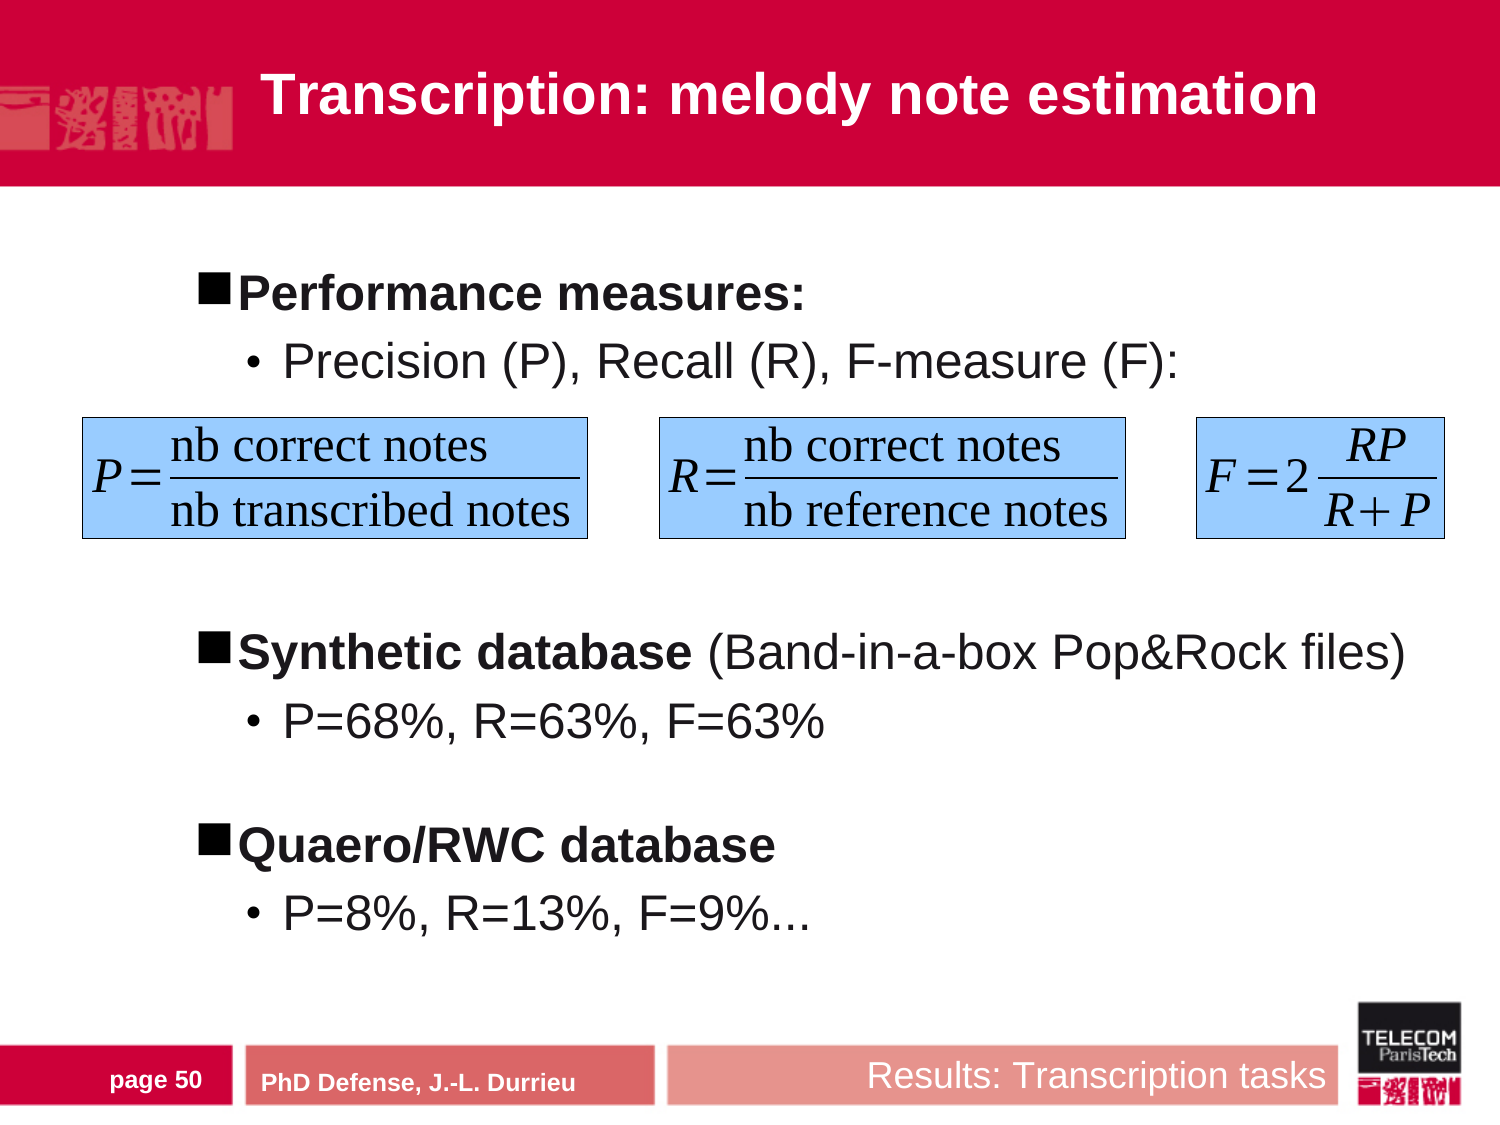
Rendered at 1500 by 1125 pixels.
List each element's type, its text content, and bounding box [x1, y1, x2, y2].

title Transcription: melody note estimation [245, 16, 1459, 173]
chart [82, 417, 588, 539]
picture [0, 0, 1500, 1125]
list Performance measures: Precision (P), Recall (R), F-measure (F): Synthetic database (Band-in-a-box Pop&Rock files) P=68%, R=63%, F=63% Quaero/RWC database P=8%, R=13%, F=9%... [200, 265, 1459, 994]
chart [1196, 417, 1445, 539]
chart [659, 417, 1126, 539]
text_box Results: Transcription tasks [712, 1036, 1342, 1112]
